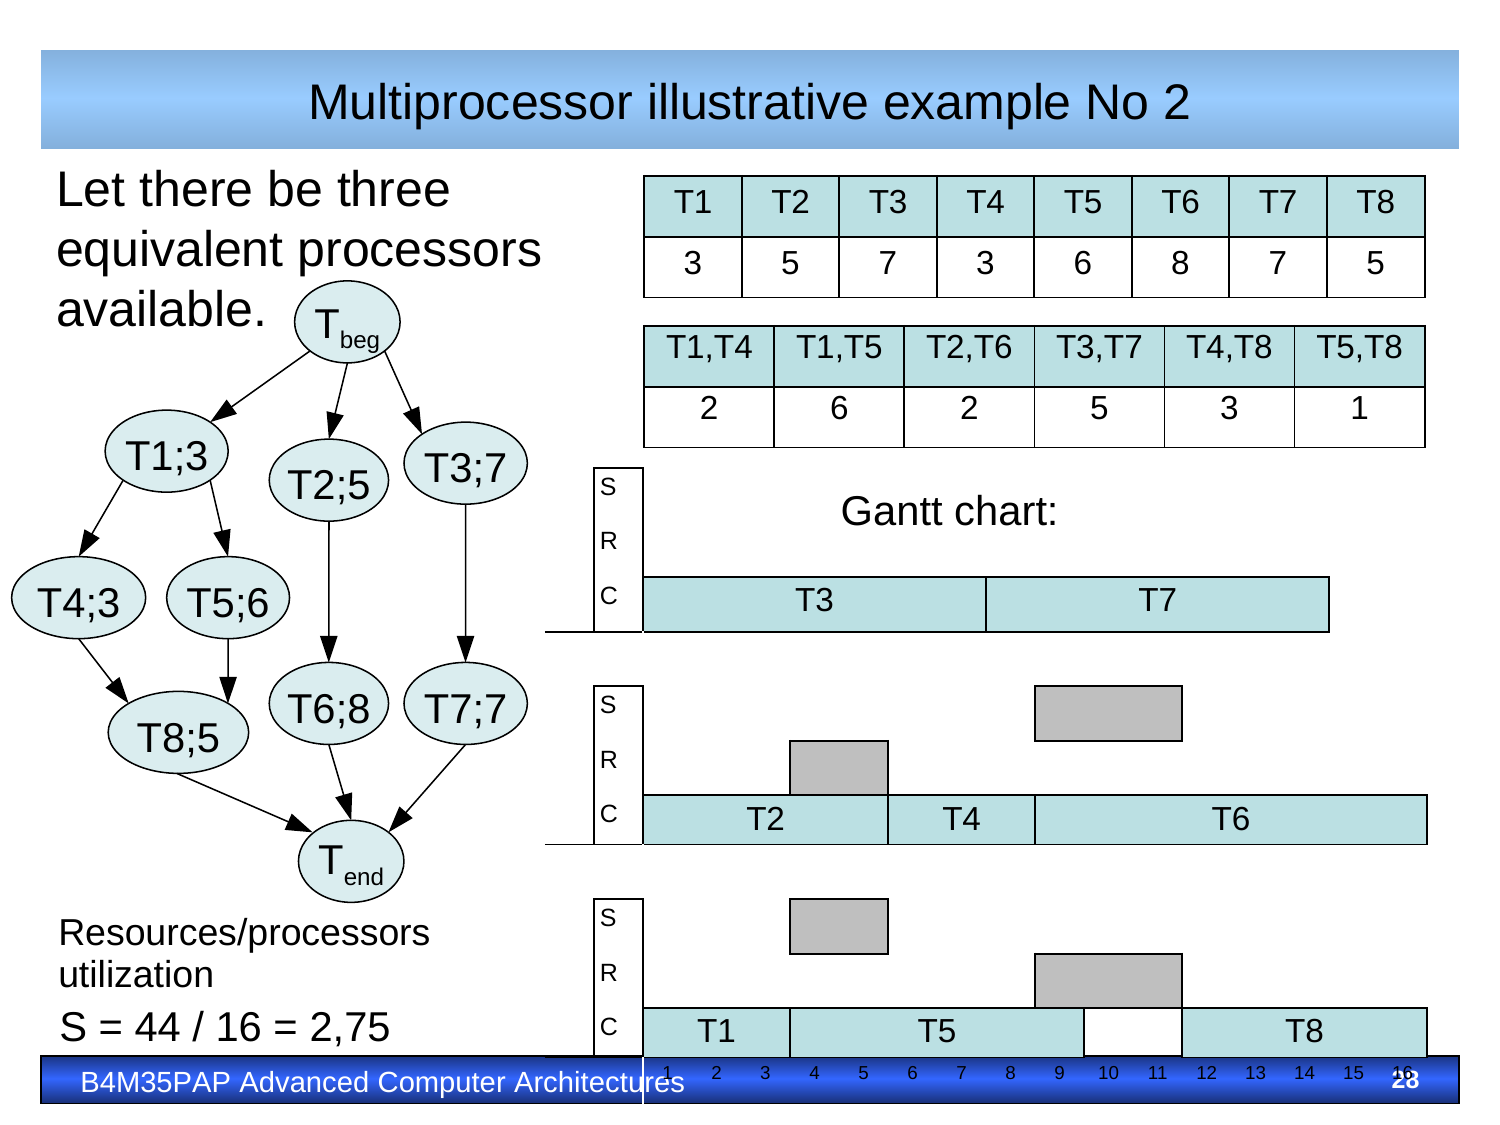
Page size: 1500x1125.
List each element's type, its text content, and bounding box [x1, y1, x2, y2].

table_header [1084, 468, 1133, 523]
table_cell [1280, 686, 1329, 741]
table_cell [1183, 686, 1231, 741]
table_cell [1280, 845, 1329, 899]
table_cell [545, 1058, 594, 1112]
table_header T5 [1035, 177, 1131, 236]
table_header T3 [840, 177, 936, 236]
table_cell [692, 954, 741, 1007]
table_cell S [595, 687, 642, 741]
table_cell [1329, 741, 1378, 794]
table_cell [1378, 899, 1427, 954]
text_box [78, 638, 129, 704]
text_box [210, 350, 311, 423]
table_cell [1036, 955, 1181, 1007]
table_cell [1133, 1009, 1181, 1058]
table_cell [692, 741, 741, 794]
table_cell [1035, 845, 1084, 899]
table_cell [741, 899, 789, 954]
table_cell [1133, 899, 1182, 953]
table_header [1329, 468, 1378, 523]
text_box Gantt chart: [825, 476, 1074, 542]
table_cell 6 [1035, 238, 1131, 297]
table_cell [1378, 686, 1427, 741]
table_cell 7 [1230, 238, 1326, 297]
table_header [1378, 468, 1427, 523]
table_cell [1182, 523, 1231, 576]
table_cell [1084, 845, 1133, 899]
text_box T6;8 [269, 662, 389, 745]
table_cell [741, 954, 790, 1007]
table_header [1280, 468, 1329, 523]
table_header T6 [1133, 177, 1228, 236]
table_cell [692, 899, 741, 954]
table_cell T5 [791, 1009, 1083, 1057]
table_cell [644, 899, 692, 954]
table_cell [790, 523, 839, 576]
text_box Tbeg [302, 344, 392, 363]
table_cell [594, 633, 642, 685]
table_cell 1 [644, 1058, 692, 1112]
table_cell [839, 955, 888, 1007]
table_cell [692, 523, 741, 576]
table_cell T4 [889, 796, 1034, 844]
table_header T7 [1230, 177, 1326, 236]
table_cell [1280, 633, 1329, 686]
table_cell [594, 845, 642, 898]
table_header T1,T5 [775, 327, 903, 386]
table_cell [1378, 577, 1427, 632]
table_cell [790, 955, 839, 1007]
table_cell 5 [839, 1058, 888, 1112]
table_cell 6 [888, 1058, 937, 1112]
table_cell [937, 542, 986, 576]
table_header [644, 468, 692, 523]
table_cell C [595, 1008, 642, 1057]
table_cell [986, 686, 1034, 741]
table_cell [644, 845, 692, 899]
table_cell [986, 954, 1034, 1007]
text_box Tend [298, 820, 404, 903]
table_cell 14 [1280, 1058, 1329, 1112]
table_cell 9 [1035, 1058, 1084, 1112]
table_cell [888, 954, 937, 1007]
table_cell 3 [645, 238, 741, 297]
table_cell [839, 633, 888, 686]
table_cell [937, 741, 986, 794]
table_header [839, 468, 888, 476]
table_cell [692, 845, 741, 899]
table_cell [1231, 686, 1280, 741]
table_cell R [595, 954, 642, 1008]
table_cell [644, 686, 692, 741]
table_cell [1035, 742, 1084, 794]
text_box [176, 773, 313, 833]
table_cell [1182, 633, 1231, 686]
table_cell [1231, 899, 1280, 954]
table_cell [1329, 845, 1378, 899]
table_cell [545, 686, 593, 844]
table_cell [790, 686, 839, 740]
table_cell [790, 845, 839, 898]
table_header T1 [645, 177, 741, 236]
table_cell S [595, 900, 642, 954]
table_cell [1133, 742, 1182, 794]
table_cell [1329, 899, 1378, 954]
text_box [78, 480, 124, 557]
table_cell [1280, 954, 1329, 1007]
table_cell [1280, 899, 1329, 954]
table_cell [937, 845, 986, 899]
table_cell 5 [1328, 238, 1424, 297]
table_cell [888, 686, 937, 741]
table_cell 7 [840, 238, 936, 297]
table_cell T7 [987, 578, 1328, 631]
table_cell [1231, 741, 1280, 794]
table_header S [595, 469, 642, 523]
table_cell [545, 633, 594, 686]
table_header [1231, 468, 1280, 523]
table_cell [1329, 632, 1378, 686]
table_cell [1231, 954, 1280, 1007]
table_cell [1378, 523, 1427, 577]
table_cell 10 [1084, 1058, 1133, 1112]
table_header [986, 468, 1035, 476]
table_cell [986, 741, 1035, 794]
table_cell 13 [1231, 1058, 1280, 1112]
table_cell [741, 633, 790, 686]
table_cell [644, 954, 692, 1007]
table_cell T2 [644, 796, 887, 844]
table_cell [839, 686, 888, 740]
table_cell [986, 899, 1035, 954]
table_cell [1084, 899, 1133, 953]
list Let there be three equivalent processors available. [41, 148, 628, 344]
table_header T4 [938, 177, 1033, 236]
text_box [328, 362, 348, 440]
table_cell 15 [1329, 1058, 1378, 1112]
table_cell [791, 742, 887, 794]
table_cell [644, 523, 692, 576]
table_cell [888, 845, 937, 899]
text_box [328, 744, 352, 821]
text_box T3;7 [403, 422, 528, 505]
table_cell [1329, 523, 1378, 577]
table_cell 1 [1295, 388, 1424, 447]
table_cell [1231, 523, 1280, 576]
table_cell R [595, 523, 642, 577]
text_box T2;5 [269, 439, 389, 522]
table_cell [644, 741, 692, 794]
table_cell [741, 741, 789, 794]
table_cell 4 [790, 1058, 839, 1112]
table_cell C [595, 577, 642, 631]
table_cell T3 [644, 578, 985, 631]
table_header T8 [1328, 177, 1424, 236]
table_cell [1084, 523, 1133, 576]
table_cell [1231, 845, 1280, 899]
table_cell 3 [741, 1058, 790, 1112]
table_cell [1280, 741, 1329, 794]
table_cell [937, 954, 986, 1007]
text_box T1;3 [105, 410, 229, 493]
table_cell [790, 633, 839, 686]
table_cell 11 [1133, 1058, 1182, 1112]
table_cell [986, 845, 1035, 899]
table_cell [1378, 632, 1427, 686]
table_cell [1330, 577, 1378, 632]
table_cell 8 [986, 1058, 1035, 1112]
table_cell [937, 899, 986, 954]
table_cell [1085, 1009, 1133, 1058]
table_cell C [595, 795, 642, 844]
table_header [888, 468, 937, 476]
table_cell [986, 633, 1035, 686]
table_cell 7 [937, 1058, 986, 1112]
table_cell [1133, 845, 1182, 899]
table_header [741, 468, 790, 523]
table_cell [791, 900, 887, 953]
table_cell [1182, 899, 1231, 954]
table_header T4,T8 [1165, 327, 1294, 386]
table_cell [1329, 686, 1378, 741]
table_cell [1133, 523, 1182, 576]
table_cell 2 [905, 388, 1034, 447]
table_cell [1329, 954, 1378, 1007]
text_box T8;5 [108, 691, 249, 774]
table_cell T1 [644, 1009, 789, 1057]
table_cell 3 [1165, 388, 1294, 447]
table_cell [986, 542, 1035, 576]
table_cell T8 [1183, 1009, 1426, 1057]
table_cell [889, 899, 937, 954]
table_cell [741, 686, 790, 741]
table_cell [1133, 633, 1182, 685]
table_cell [839, 542, 888, 576]
table_cell [644, 633, 692, 686]
text_box Resources/processors utilization [43, 904, 499, 1004]
table_cell [889, 741, 937, 794]
table_cell [1182, 741, 1231, 794]
table_header [1035, 468, 1084, 523]
text_box [388, 744, 466, 833]
table_cell [937, 686, 986, 741]
table_header T5,T8 [1295, 327, 1424, 386]
table_cell [1378, 741, 1427, 794]
table_cell [1183, 954, 1231, 1007]
table_header T3,T7 [1035, 327, 1164, 386]
table_cell [692, 686, 741, 741]
table_cell [741, 845, 790, 899]
text_box T5;6 [166, 556, 290, 639]
table_cell 6 [775, 388, 903, 447]
table_cell [888, 542, 937, 576]
table_cell [1378, 845, 1427, 899]
title Multiprocessor illustrative example No 2 [41, 50, 1459, 149]
table_cell [545, 845, 594, 899]
table_cell [839, 845, 888, 898]
table_cell [1036, 687, 1181, 740]
table_cell [545, 899, 593, 1057]
table_cell [1378, 954, 1427, 1007]
table_header [1133, 468, 1182, 523]
text_box [384, 350, 423, 435]
table_cell [594, 1058, 642, 1112]
table_cell [1035, 899, 1084, 953]
table_cell [692, 633, 741, 686]
table_cell [1231, 633, 1280, 686]
table_cell [888, 633, 937, 686]
text_box T4;3 [11, 556, 146, 639]
table_cell 16 [1378, 1058, 1427, 1112]
table_cell 12 [1182, 1058, 1231, 1112]
table_cell R [595, 741, 642, 795]
table_cell T6 [1036, 796, 1426, 844]
text_box T7;7 [403, 662, 528, 745]
table_header [790, 468, 839, 523]
table_cell [1280, 523, 1329, 576]
table_cell [741, 523, 790, 576]
table_cell [1084, 633, 1133, 685]
table_cell [1182, 845, 1231, 899]
table_header [1182, 468, 1231, 523]
table_header [545, 468, 593, 631]
table_cell 5 [743, 238, 838, 297]
table_cell 2 [692, 1058, 741, 1112]
table_cell [1035, 633, 1084, 685]
table_header T2 [743, 177, 838, 236]
table_cell [1035, 523, 1084, 576]
table_cell [1084, 742, 1133, 794]
table_cell 5 [1035, 388, 1164, 447]
table_header [692, 468, 741, 523]
table_header T2,T6 [905, 327, 1034, 386]
table_cell 2 [645, 388, 773, 447]
table_cell 3 [938, 238, 1033, 297]
table_header T1,T4 [645, 327, 773, 386]
text_box S = 44 / 16 = 2,75 [44, 1004, 406, 1058]
table_cell 8 [1133, 238, 1228, 297]
table_cell [937, 633, 986, 686]
table_header [937, 468, 986, 476]
text_box [210, 480, 229, 557]
